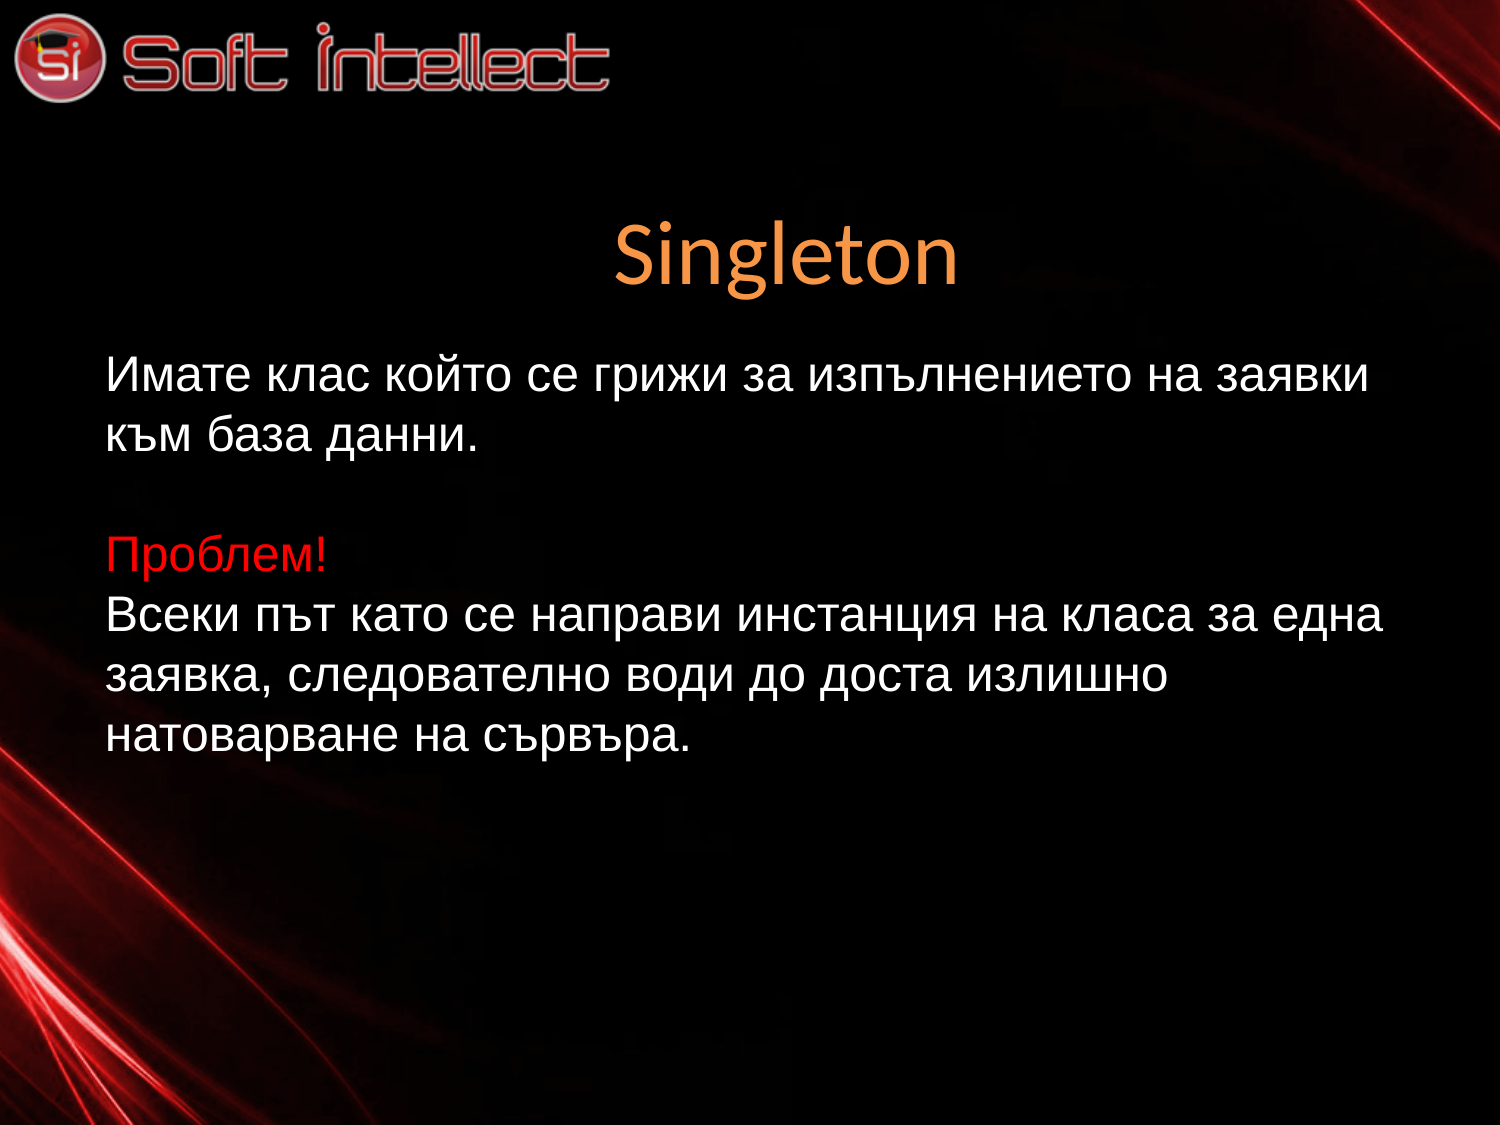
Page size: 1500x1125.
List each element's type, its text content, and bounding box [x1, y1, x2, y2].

text_box Имате клас който се грижи за изпълнението на заявки към база данни. Проблем! Всеки път като се направи инстанция на класа за една заявка, следователно води до доста излишно натоварване на сървъра. [90, 333, 1425, 1080]
picture [0, 0, 1500, 1125]
text_box Singleton [150, 127, 1425, 333]
